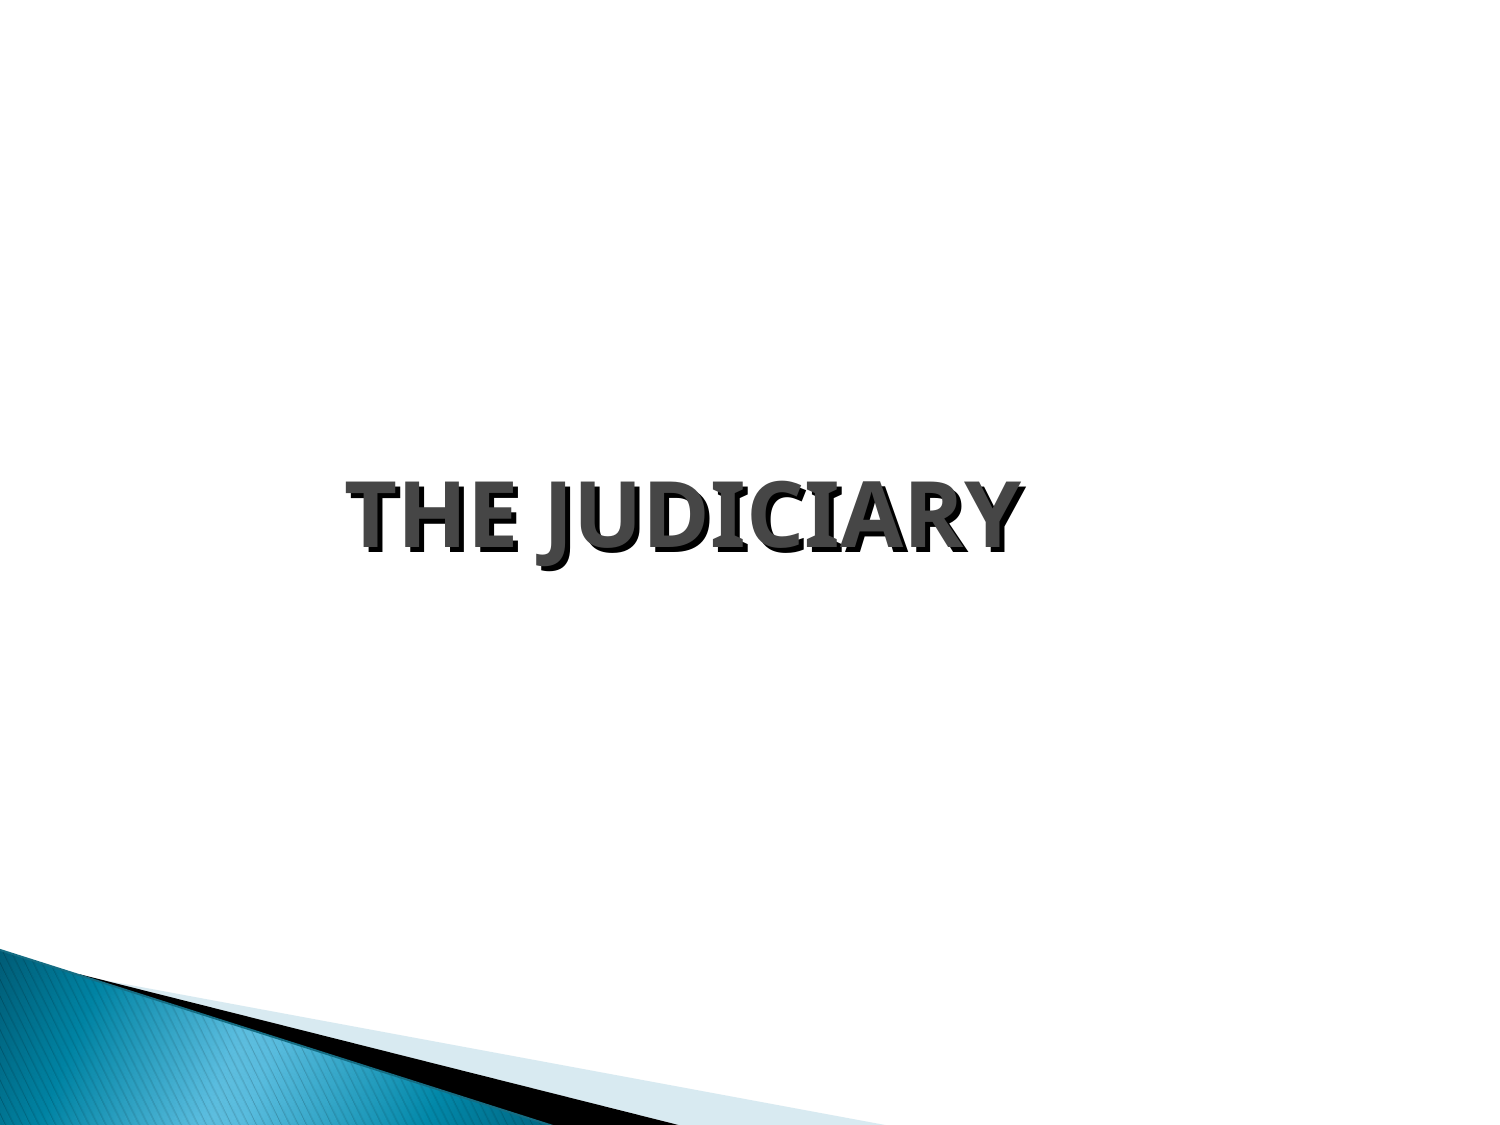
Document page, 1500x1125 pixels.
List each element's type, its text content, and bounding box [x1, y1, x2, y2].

title THE JUDICIARY [21, 316, 1500, 809]
